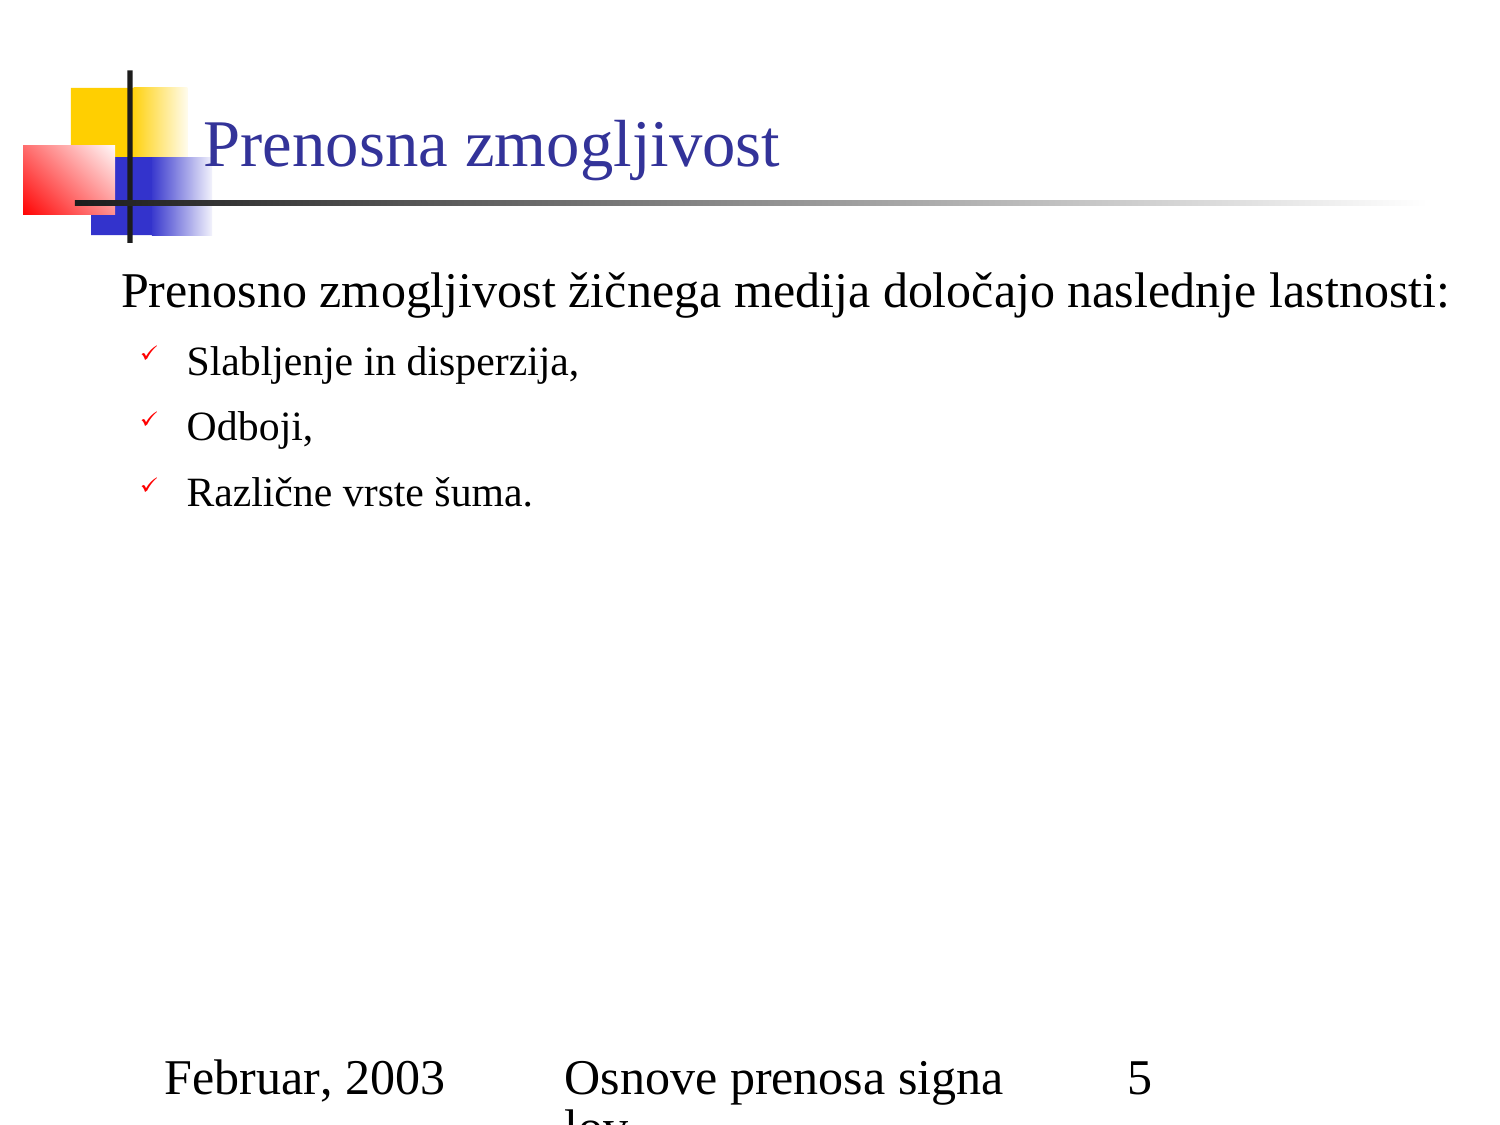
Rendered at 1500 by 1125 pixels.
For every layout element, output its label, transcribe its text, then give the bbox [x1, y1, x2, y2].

title Prenosna zmogljivost [188, 92, 1468, 188]
list Prenosno zmogljivost žičnega medija določajo naslednje lastnosti: Slabljenje in disperzija, Odboji, Različne vrste šuma. [50, 249, 1469, 1007]
